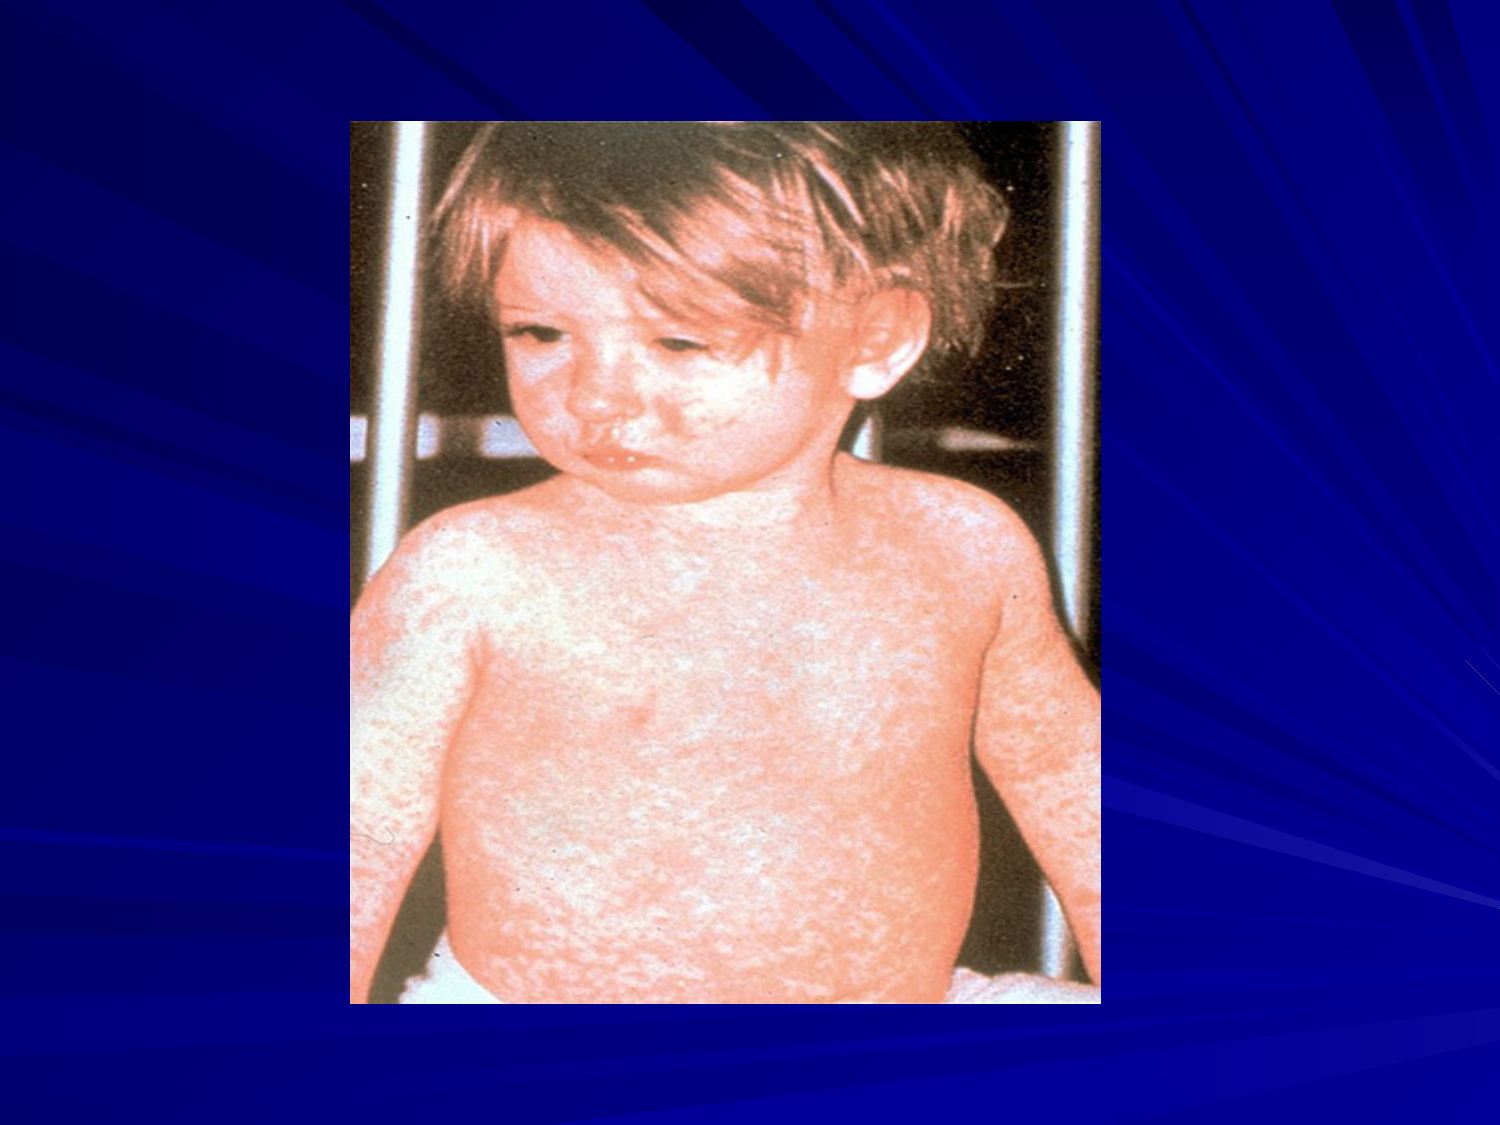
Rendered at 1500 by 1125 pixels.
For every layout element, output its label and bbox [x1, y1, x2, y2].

picture [350, 121, 1101, 1004]
